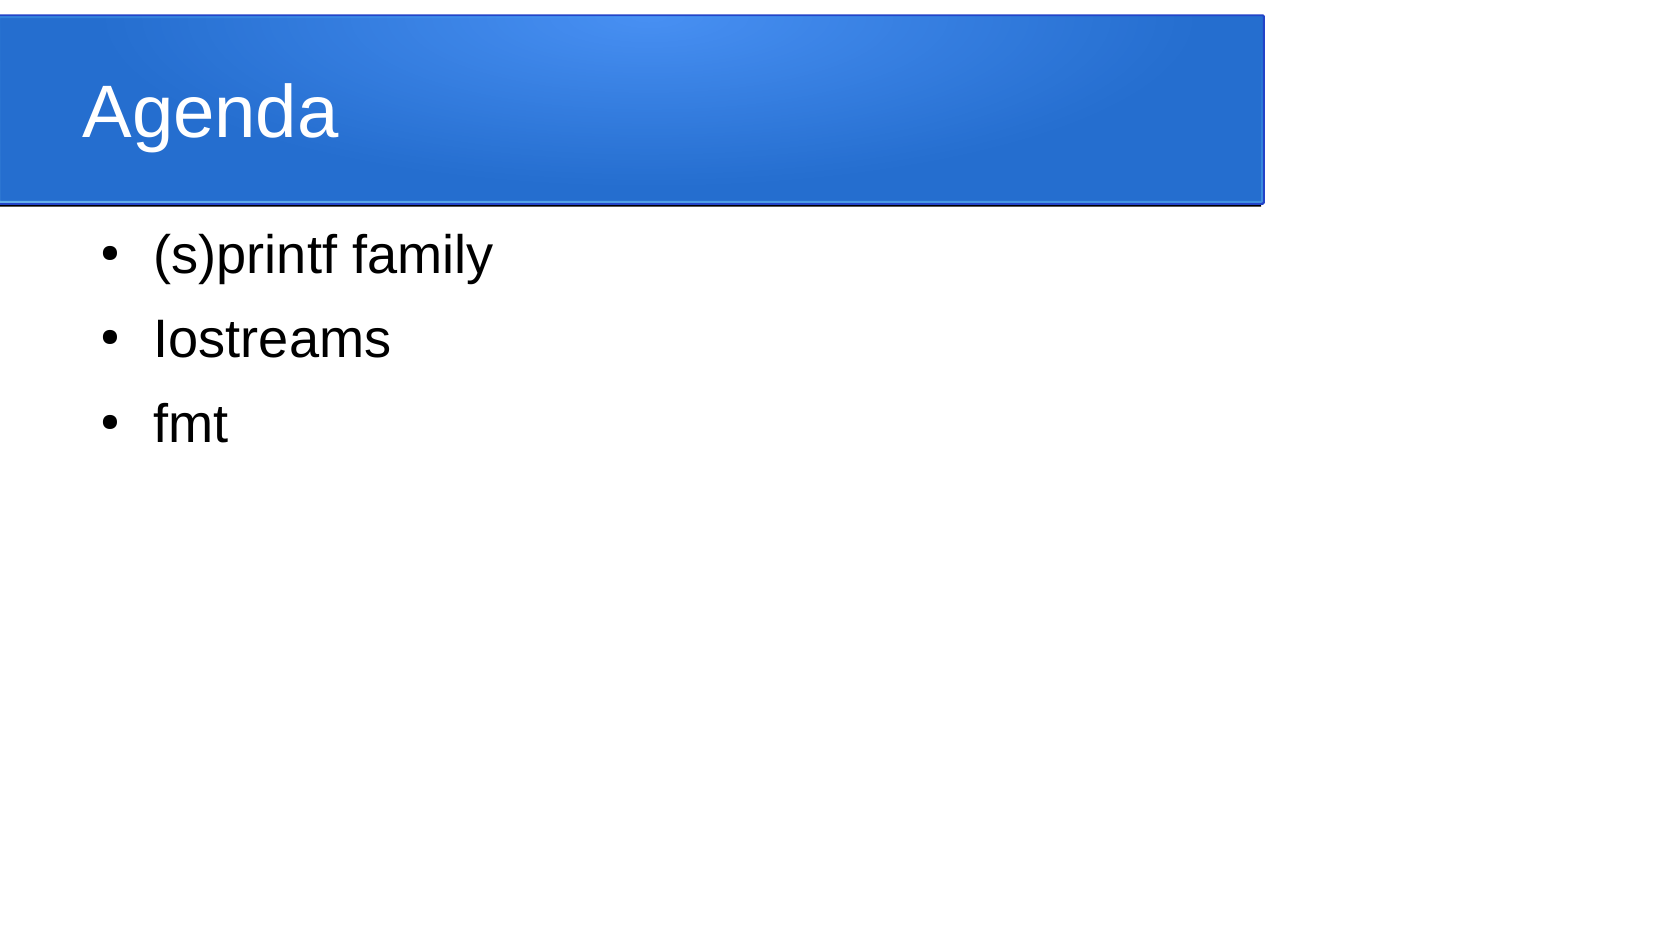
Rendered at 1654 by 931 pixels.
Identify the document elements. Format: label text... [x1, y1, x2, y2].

list (s)printf family Iostreams fmt [82, 224, 1571, 764]
title Agenda [82, 35, 1235, 189]
